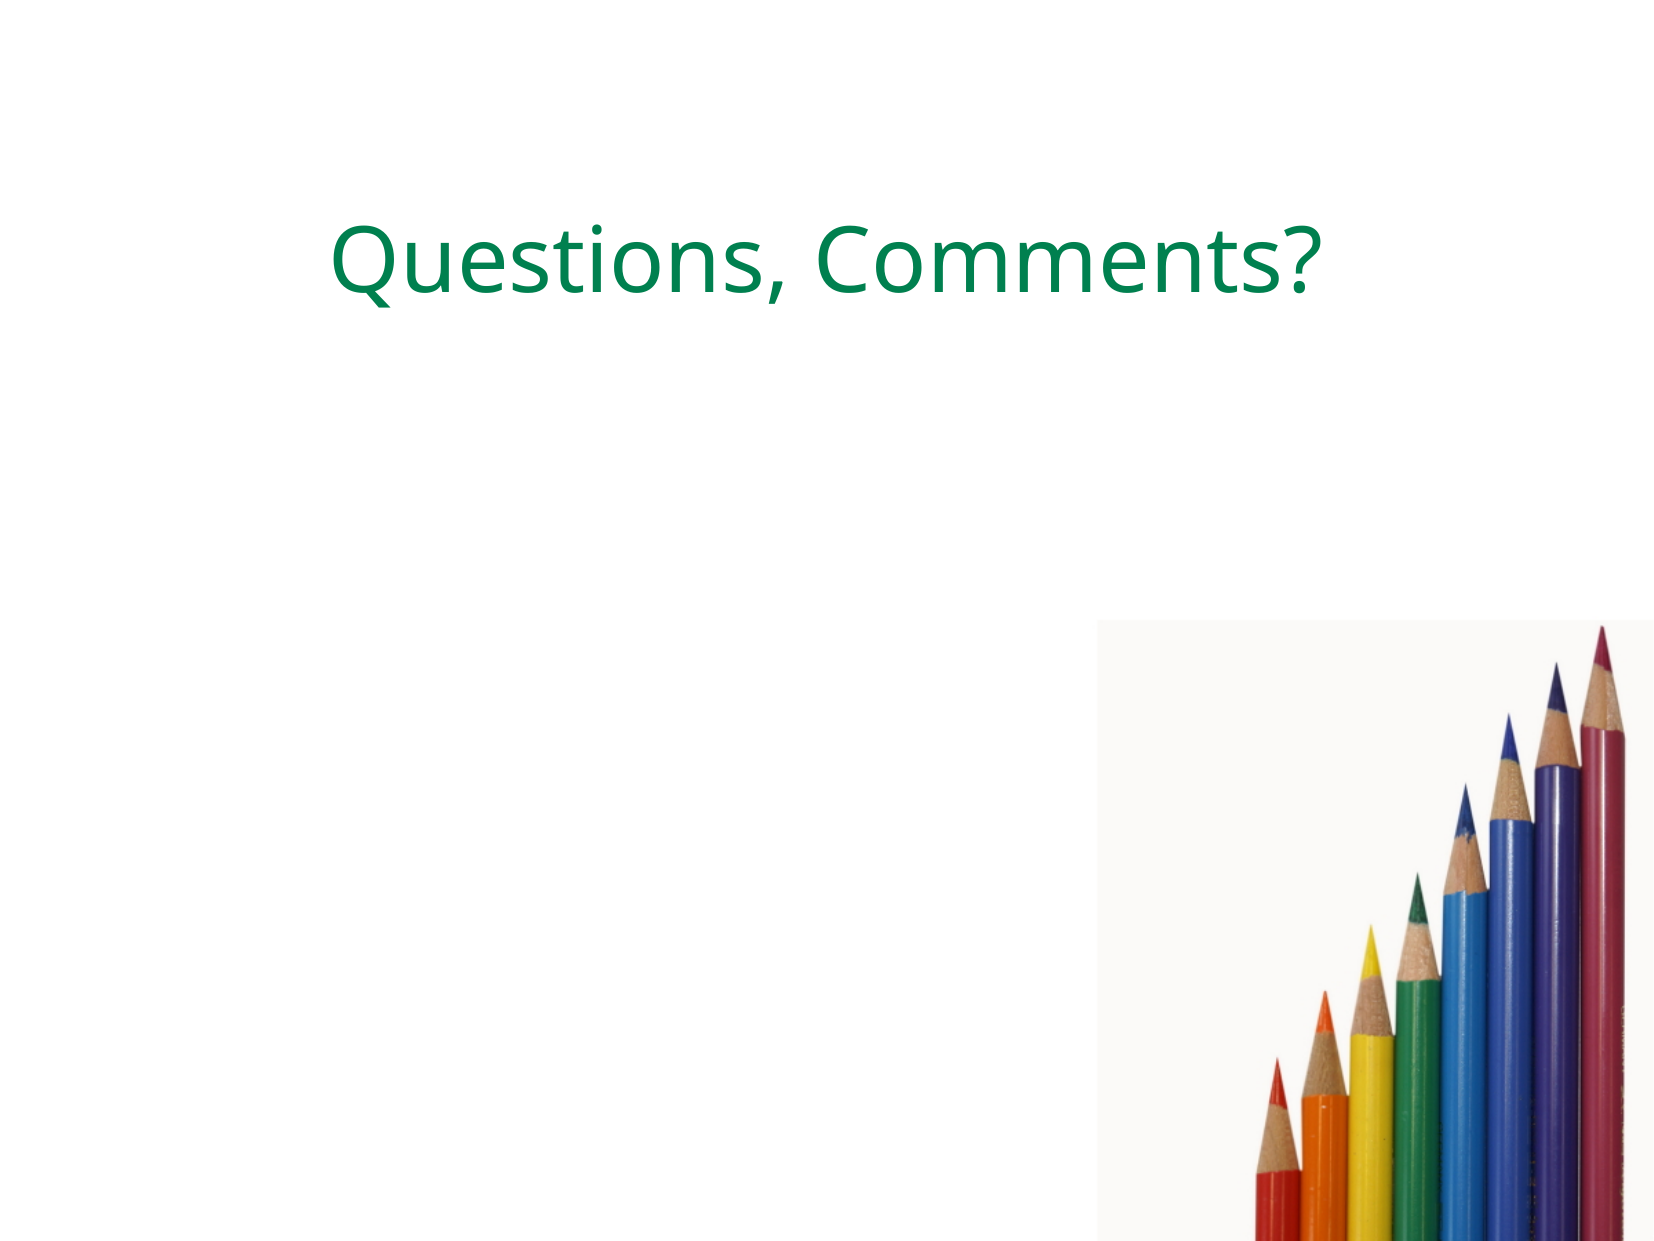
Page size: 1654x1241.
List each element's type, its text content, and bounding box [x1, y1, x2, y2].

picture [0, 0, 1654, 1241]
title Questions, Comments? [147, 153, 1506, 361]
